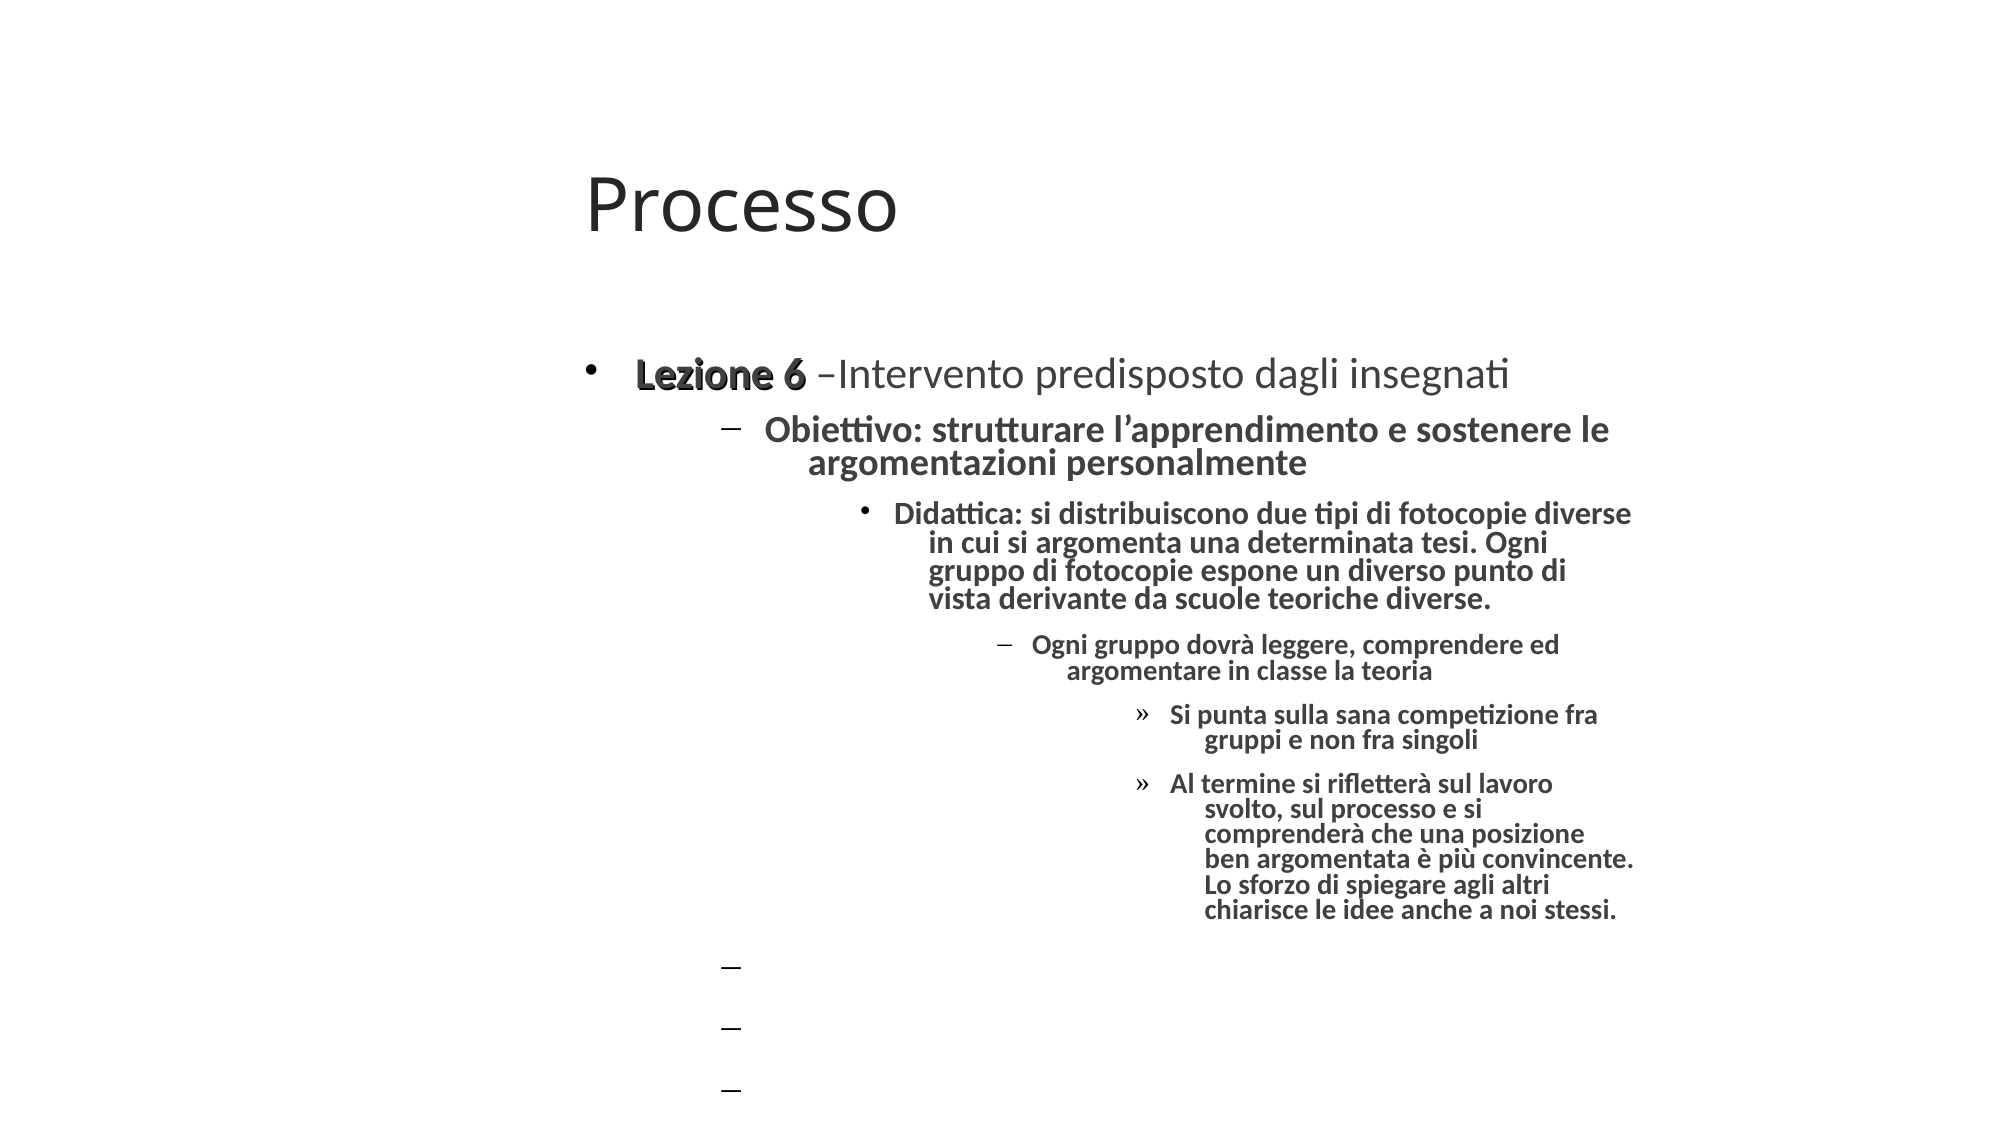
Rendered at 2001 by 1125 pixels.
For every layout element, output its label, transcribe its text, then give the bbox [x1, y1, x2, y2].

list Lezione 6 –Intervento predisposto dagli insegnati Obiettivo: strutturare l’apprendimento e sostenere le argomentazioni personalmente Didattica: si distribuiscono due tipi di fotocopie diverse in cui si argomenta una determinata tesi. Ogni gruppo di fotocopie espone un diverso punto di vista derivante da scuole teoriche diverse. Ogni gruppo dovrà leggere, comprendere ed argomentare in classe la teoria Si punta sulla sana competizione fra gruppi e non fra singoli Al termine si rifletterà sul lavoro svolto, sul processo e si comprenderà che una posizione ben argomentata è più convincente. Lo sforzo di spiegare agli altri chiarisce le idee anche a noi stessi. [568, 350, 1651, 970]
title Processo [569, 102, 1651, 313]
